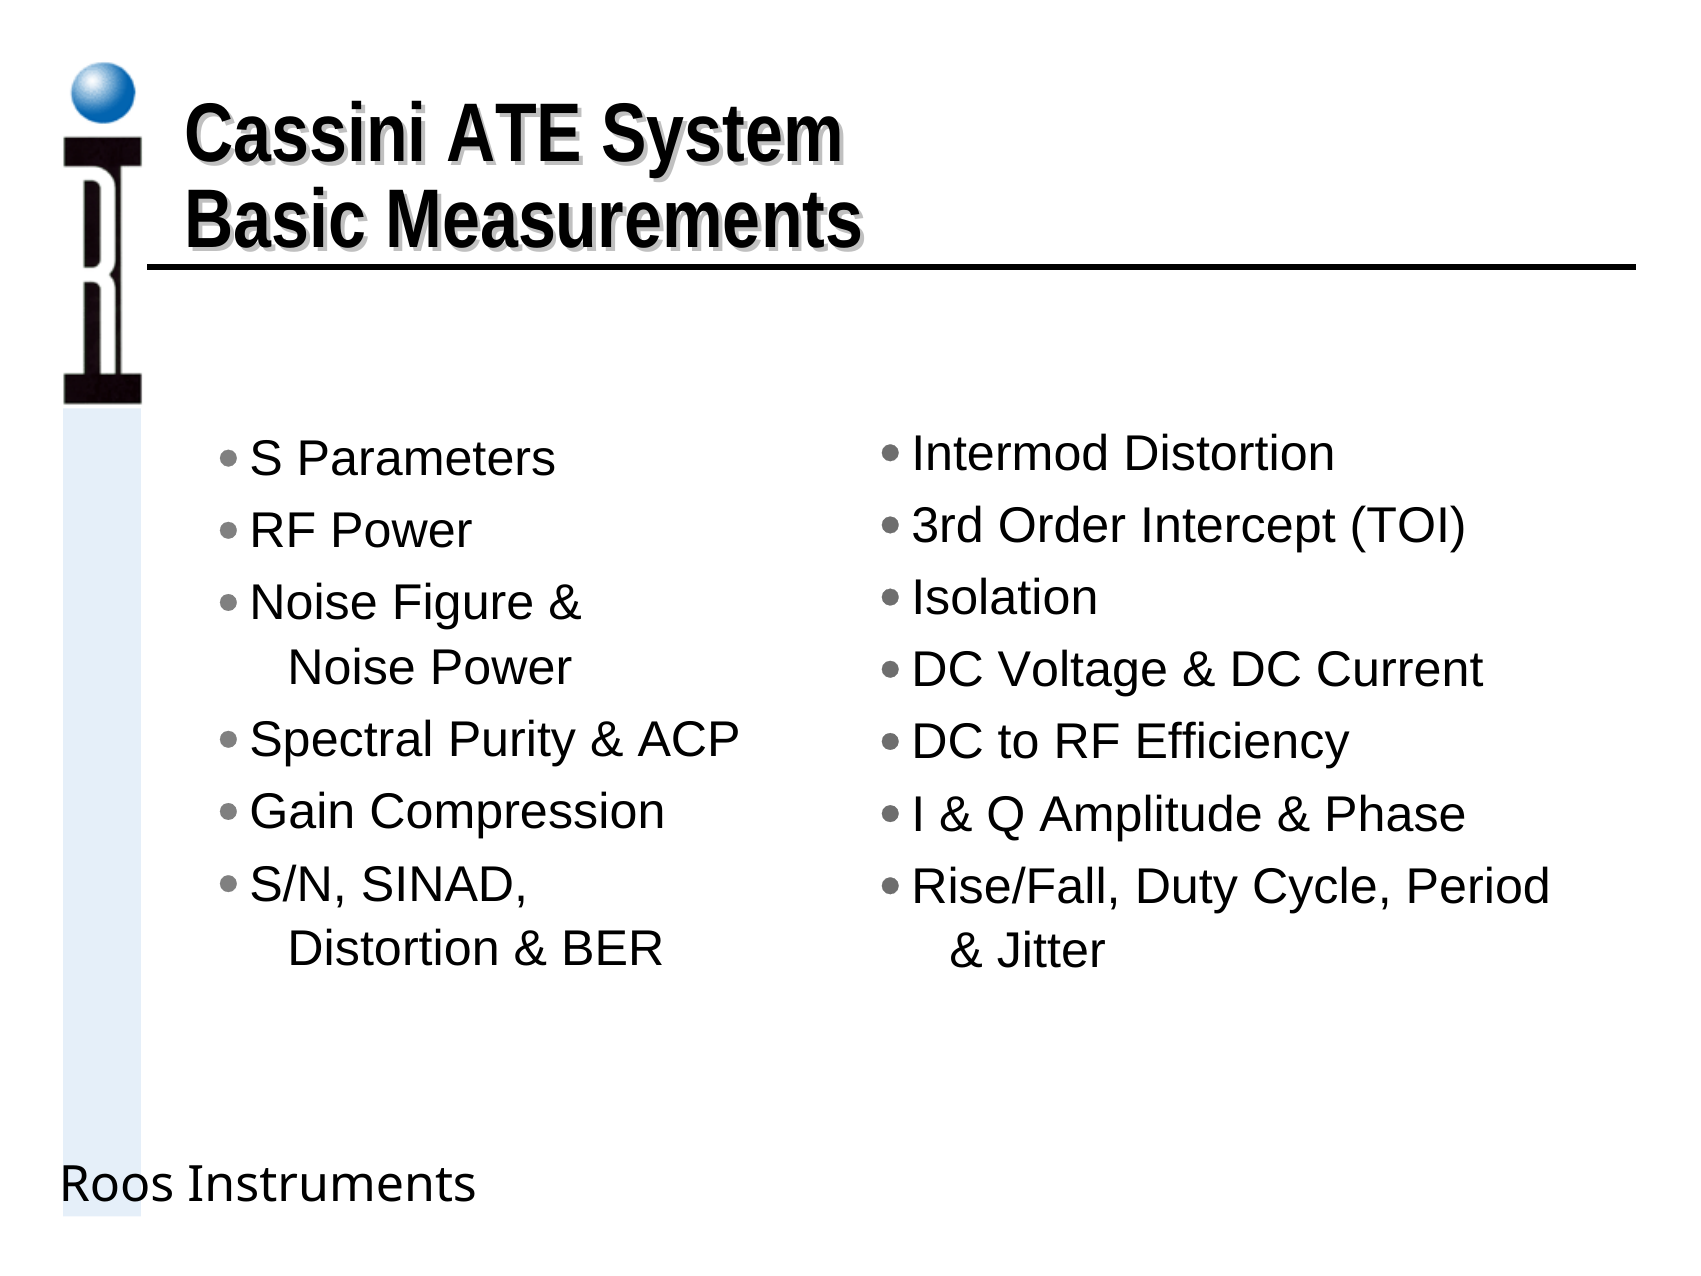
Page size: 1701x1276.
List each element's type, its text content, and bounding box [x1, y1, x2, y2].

text_box Cassini ATE System Basic Measurements [184, 92, 1539, 280]
text_box Intermod Distortion 3rd Order Intercept (TOI) Isolation DC Voltage & DC Current DC to RF Efficiency I & Q Amplitude & Phase Rise/Fall, Duty Cycle, Period & Jitter [869, 416, 1559, 1016]
text_box S Parameters RF Power Noise Figure & Noise Power Spectral Purity & ACP Gain Compression S/N, SINAD, Distortion & BER [207, 421, 801, 1008]
picture [59, 58, 147, 411]
